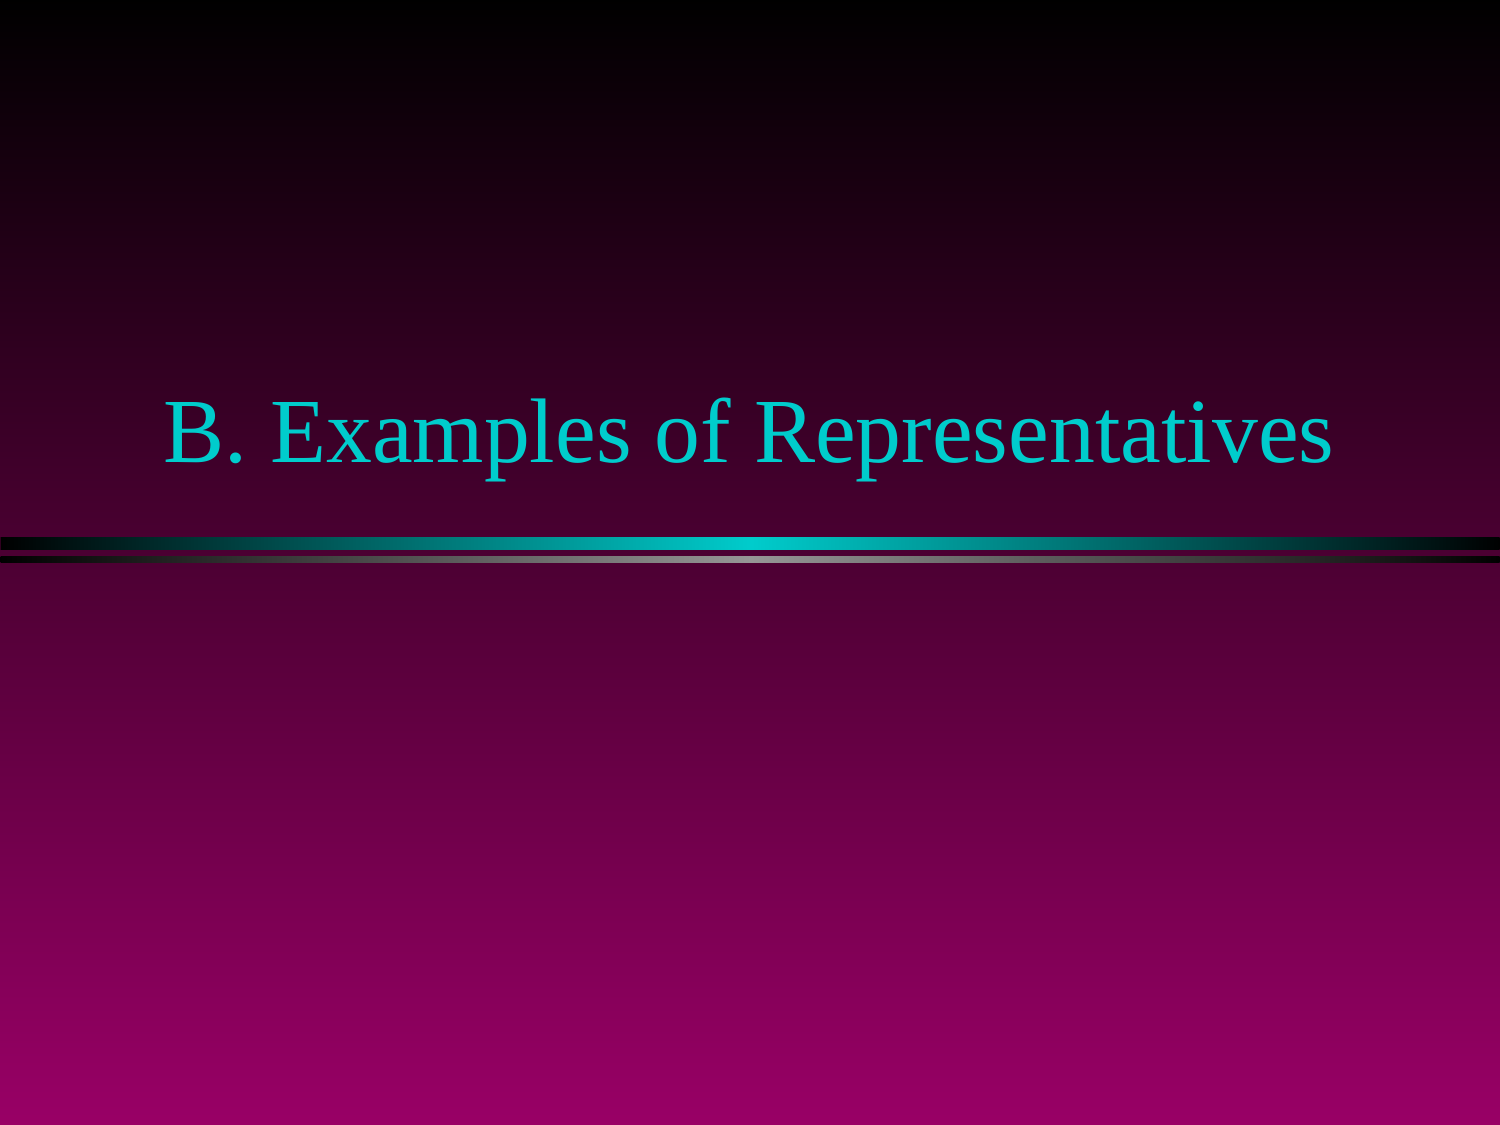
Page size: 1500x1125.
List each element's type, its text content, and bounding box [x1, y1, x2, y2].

title B. Examples of Representatives [112, 337, 1388, 525]
